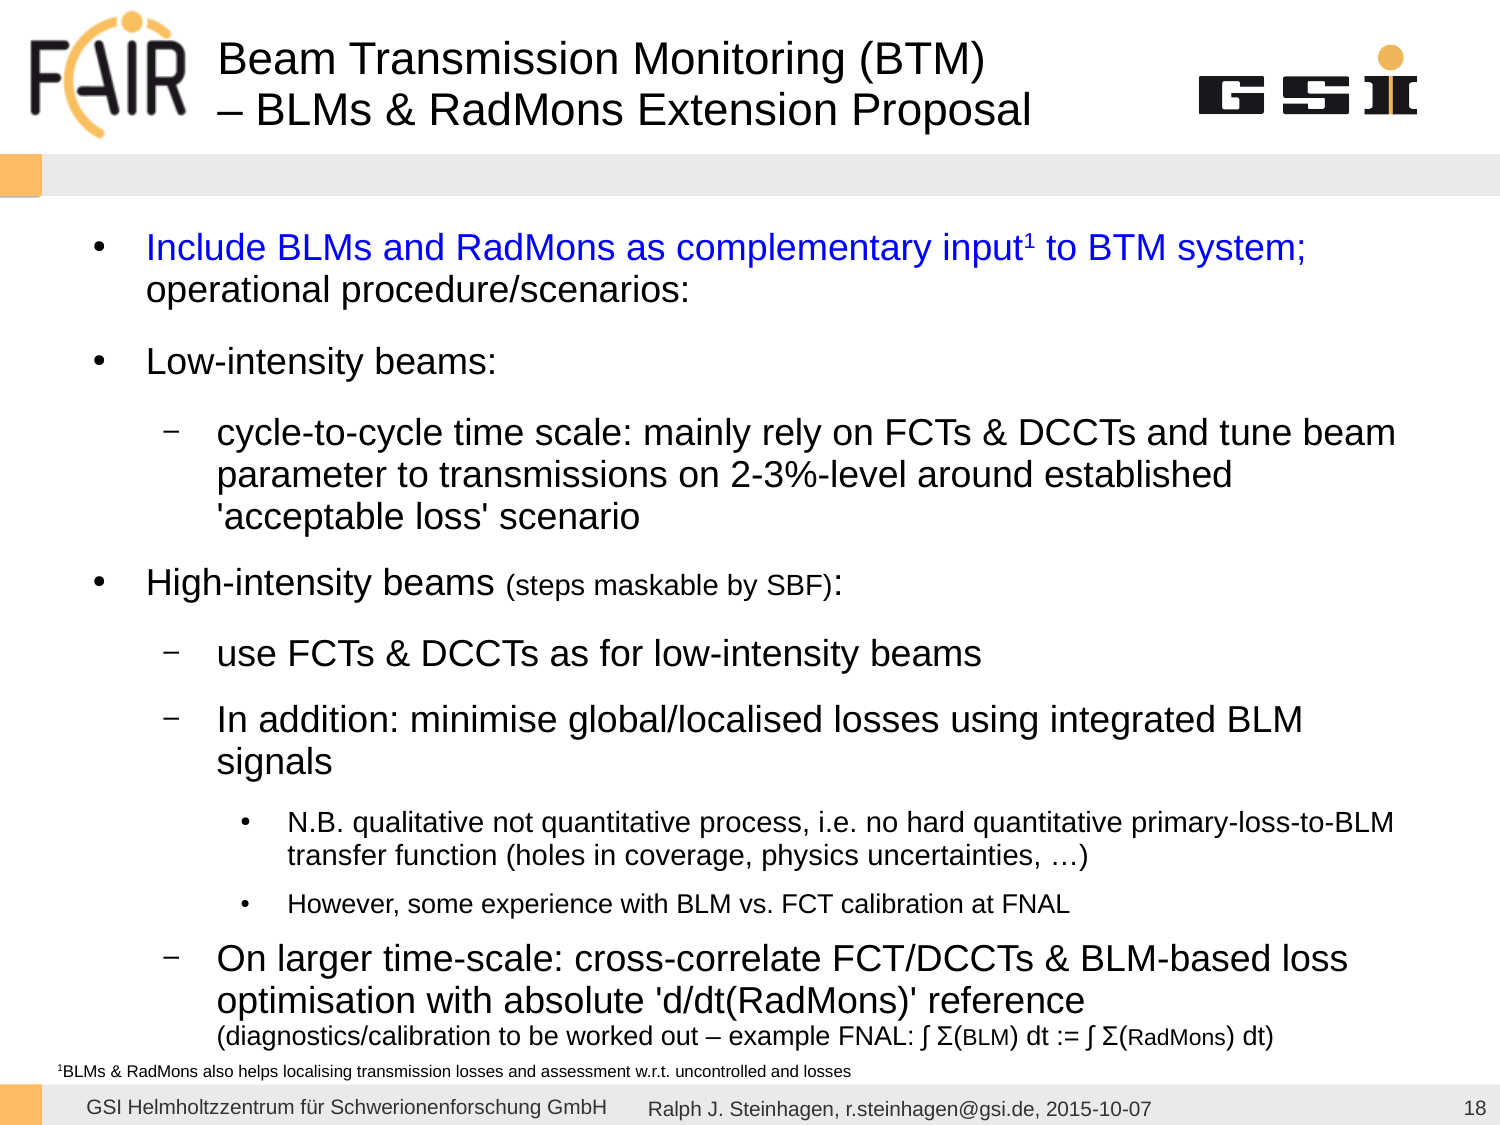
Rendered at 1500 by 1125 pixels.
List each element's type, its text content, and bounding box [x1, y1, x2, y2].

picture [1197, 42, 1419, 117]
text_box 1BLMs & RadMons also helps localising transmission losses and assessment w.r.t. uncontrolled and losses [57, 1061, 886, 1093]
picture [30, 9, 187, 141]
list Include BLMs and RadMons as complementary input1 to BTM system; operational procedure/scenarios: Low-intensity beams: cycle-to-cycle time scale: mainly rely on FCTs & DCCTs and tune beam parameter to transmissions on 2-3%-level around established 'acceptable loss' scenario High-intensity beams (steps maskable by SBF): use FCTs & DCCTs as for low-intensity beams In addition: minimise global/localised losses using integrated BLM signals N.B. qualitative not quantitative process, i.e. no hard quantitative primary-loss-to-BLM transfer function (holes in coverage, physics uncertainties, …) However, some experience with BLM vs. FCT calibration at FNAL On larger time-scale: cross-correlate FCT/DCCTs & BLM-based loss optimisation with absolute 'd/dt(RadMons)' reference (diagnostics/calibration to be worked out – example FNAL: ∫ Σ(BLM) dt := ∫ Σ(RadMons) dt) [75, 226, 1425, 1073]
title Beam Transmission Monitoring (BTM) – BLMs & RadMons Extension Proposal [217, 20, 1154, 147]
